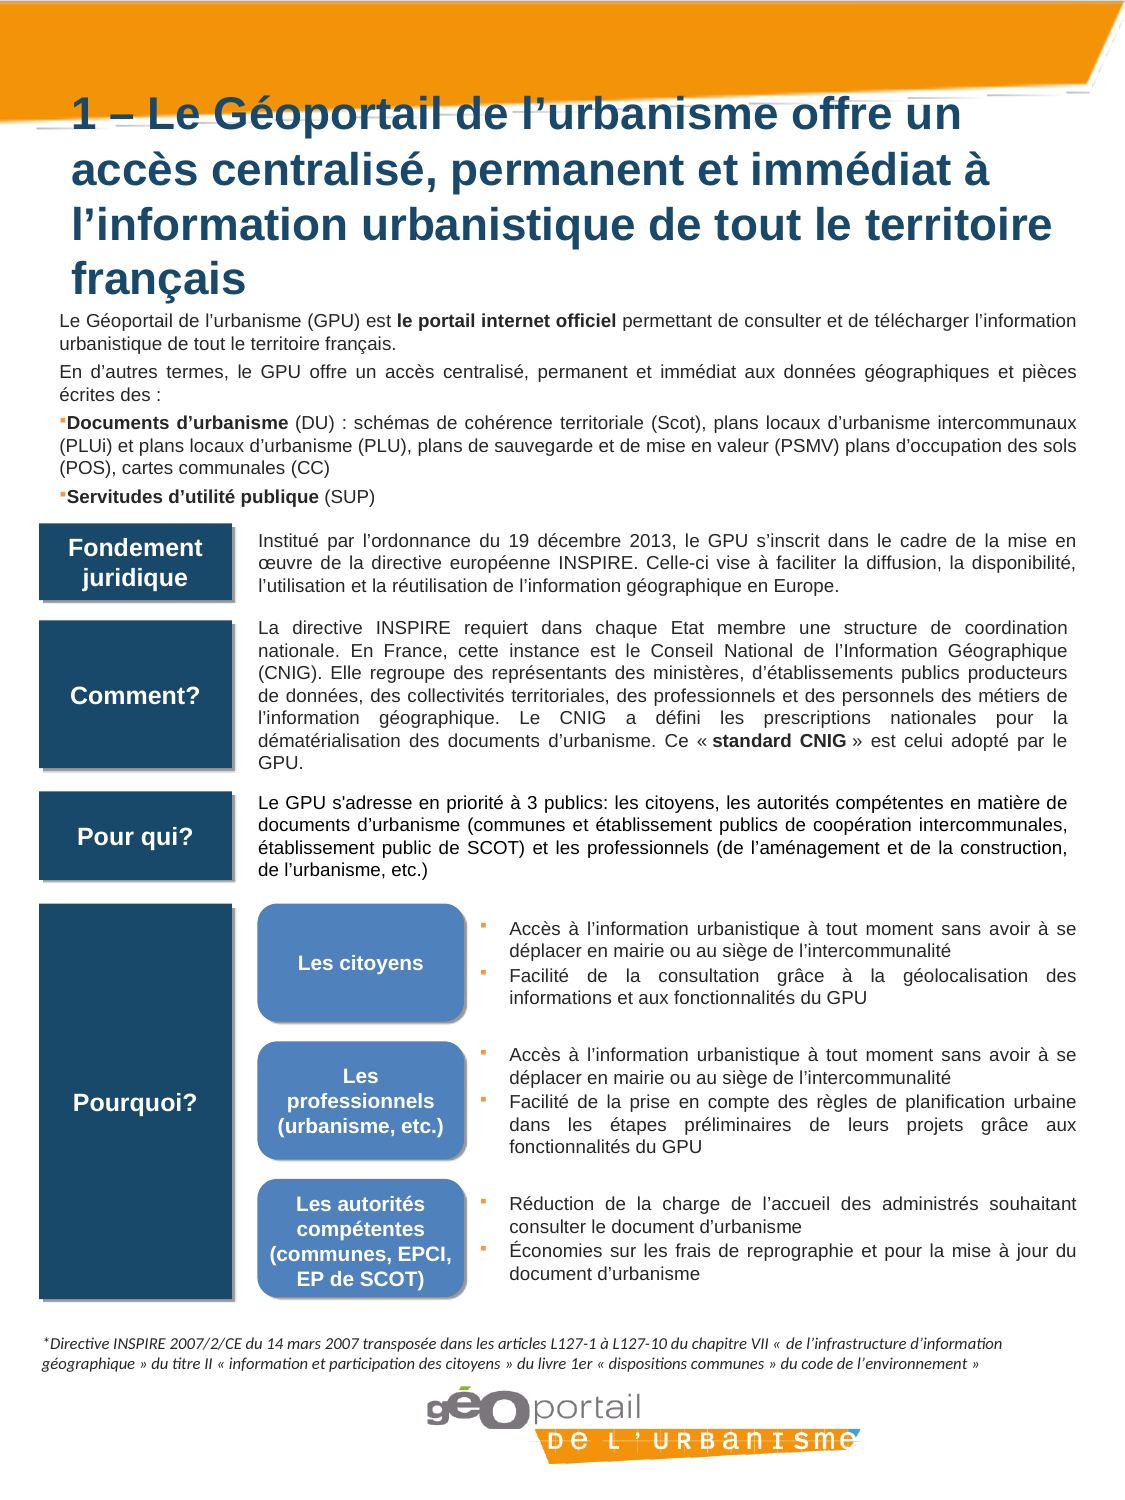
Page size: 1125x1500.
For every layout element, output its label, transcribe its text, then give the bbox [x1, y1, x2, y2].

text_box Les citoyens [257, 903, 465, 1022]
picture [391, 1381, 892, 1500]
text_box La directive INSPIRE requiert dans chaque Etat membre une structure de coordination nationale. En France, cette instance est le Conseil National de l’Information Géographique (CNIG). Elle regroupe des représentants des ministères, d’établissements publics producteurs de données, des collectivités territoriales, des professionnels et des personnels des métiers de l’information géographique. Le CNIG a défini les prescriptions nationales pour la dématérialisation des documents d’urbanisme. Ce « standard CNIG » est celui adopté par le GPU. [243, 609, 1082, 780]
text_box Institué par l’ordonnance du 19 décembre 2013, le GPU s’inscrit dans le cadre de la mise en œuvre de la directive européenne INSPIRE. Celle-ci vise à faciliter la diffusion, la disponibilité, l’utilisation et la réutilisation de l’information géographique en Europe. [243, 522, 1082, 602]
text_box Pourquoi? [39, 903, 232, 1300]
text_box Le Géoportail de l’urbanisme (GPU) est le portail internet officiel permettant de consulter et de télécharger l’information urbanistique de tout le territoire français. En d’autres termes, le GPU offre un accès centralisé, permanent et immédiat aux données géographiques et pièces écrites des : Documents d’urbanisme (DU) : schémas de cohérence territoriale (Scot), plans locaux d’urbanisme intercommunaux (PLUi) et plans locaux d’urbanisme (PLU), plans de sauvegarde et de mise en valeur (PSMV) plans d’occupation des sols (POS), cartes communales (CC) Servitudes d’utilité publique (SUP) [44, 301, 1083, 516]
text_box Accès à l’information urbanistique à tout moment sans avoir à se déplacer en mairie ou au siège de l’intercommunalité Facilité de la consultation grâce à la géolocalisation des informations et aux fonctionnalités du GPU [479, 903, 1077, 1022]
text_box Les autorités compétentes (communes, EPCI, EP de SCOT) [257, 1178, 465, 1298]
text_box Le GPU s'adresse en priorité à 3 publics: les citoyens, les autorités compétentes en matière de documents d’urbanisme (communes et établissement publics de coopération intercommunales, établissement public de SCOT) et les professionnels (de l’aménagement et de la construction, de l’urbanisme, etc.) [243, 784, 1082, 887]
text_box *Directive INSPIRE 2007/2/CE du 14 mars 2007 transposée dans les articles L127-1 à L127-10 du chapitre VII « de l’infrastructure d’information géographique » du titre II « information et participation des citoyens » du livre 1er « dispositions communes » du code de l’environnement » [27, 1332, 1083, 1381]
text_box Accès à l’information urbanistique à tout moment sans avoir à se déplacer en mairie ou au siège de l’intercommunalité Facilité de la prise en compte des règles de planification urbaine dans les étapes préliminaires de leurs projets grâce aux fonctionnalités du GPU [479, 1041, 1077, 1160]
text_box Fondement juridique [39, 523, 232, 601]
text_box Les professionnels (urbanisme, etc.) [257, 1041, 465, 1160]
text_box Pour qui? [39, 791, 232, 880]
title 1 – Le Géoportail de l’urbanisme offre un accès centralisé, permanent et immédiat à l’information urbanistique de tout le territoire français [56, 76, 1088, 235]
text_box Réduction de la charge de l’accueil des administrés souhaitant consulter le document d’urbanisme Économies sur les frais de reprographie et pour la mise à jour du document d’urbanisme [479, 1178, 1077, 1298]
picture [391, 1245, 892, 1332]
text_box Comment? [39, 620, 232, 769]
